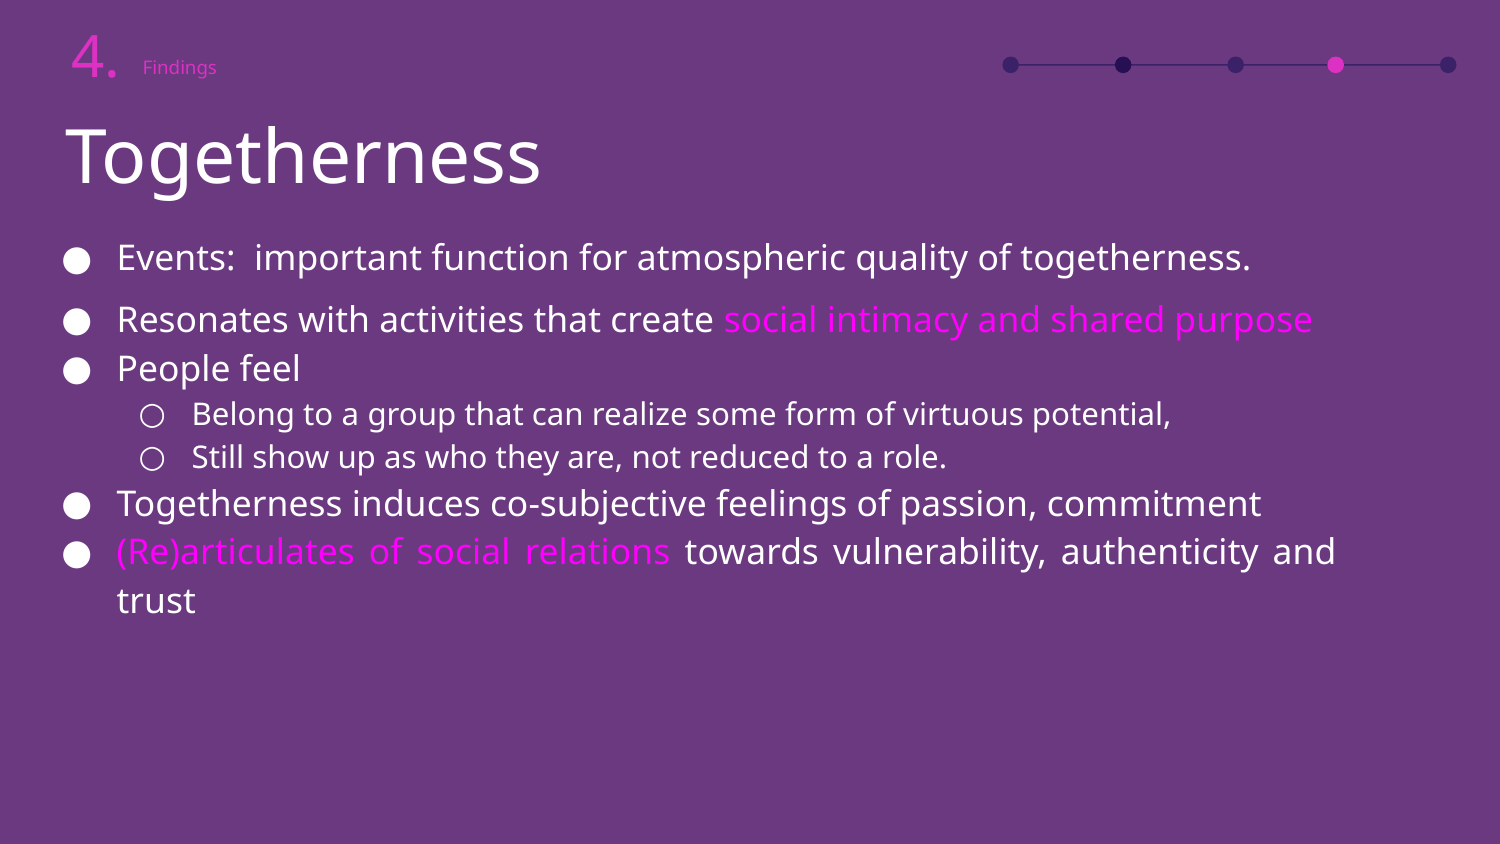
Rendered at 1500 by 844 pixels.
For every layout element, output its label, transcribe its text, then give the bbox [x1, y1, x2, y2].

text_box [1114, 56, 1132, 74]
text_box Togetherness [50, 93, 741, 211]
text_box [1227, 56, 1244, 74]
text_box [1439, 56, 1457, 74]
text_box [1327, 56, 1345, 74]
list Events: important function for atmospheric quality of togetherness. Resonates with activities that create social intimacy and shared purpose People feel Belong to a group that can realize some form of virtuous potential, Still show up as who they are, not reduced to a role. Togetherness induces co-subjective feelings of passion, commitment (Re)articulates of social relations towards vulnerability, authenticity and trust [26, 214, 1352, 657]
text_box [1002, 56, 1019, 74]
text_box Findings [127, 40, 987, 89]
text_box 4. [56, 4, 165, 111]
